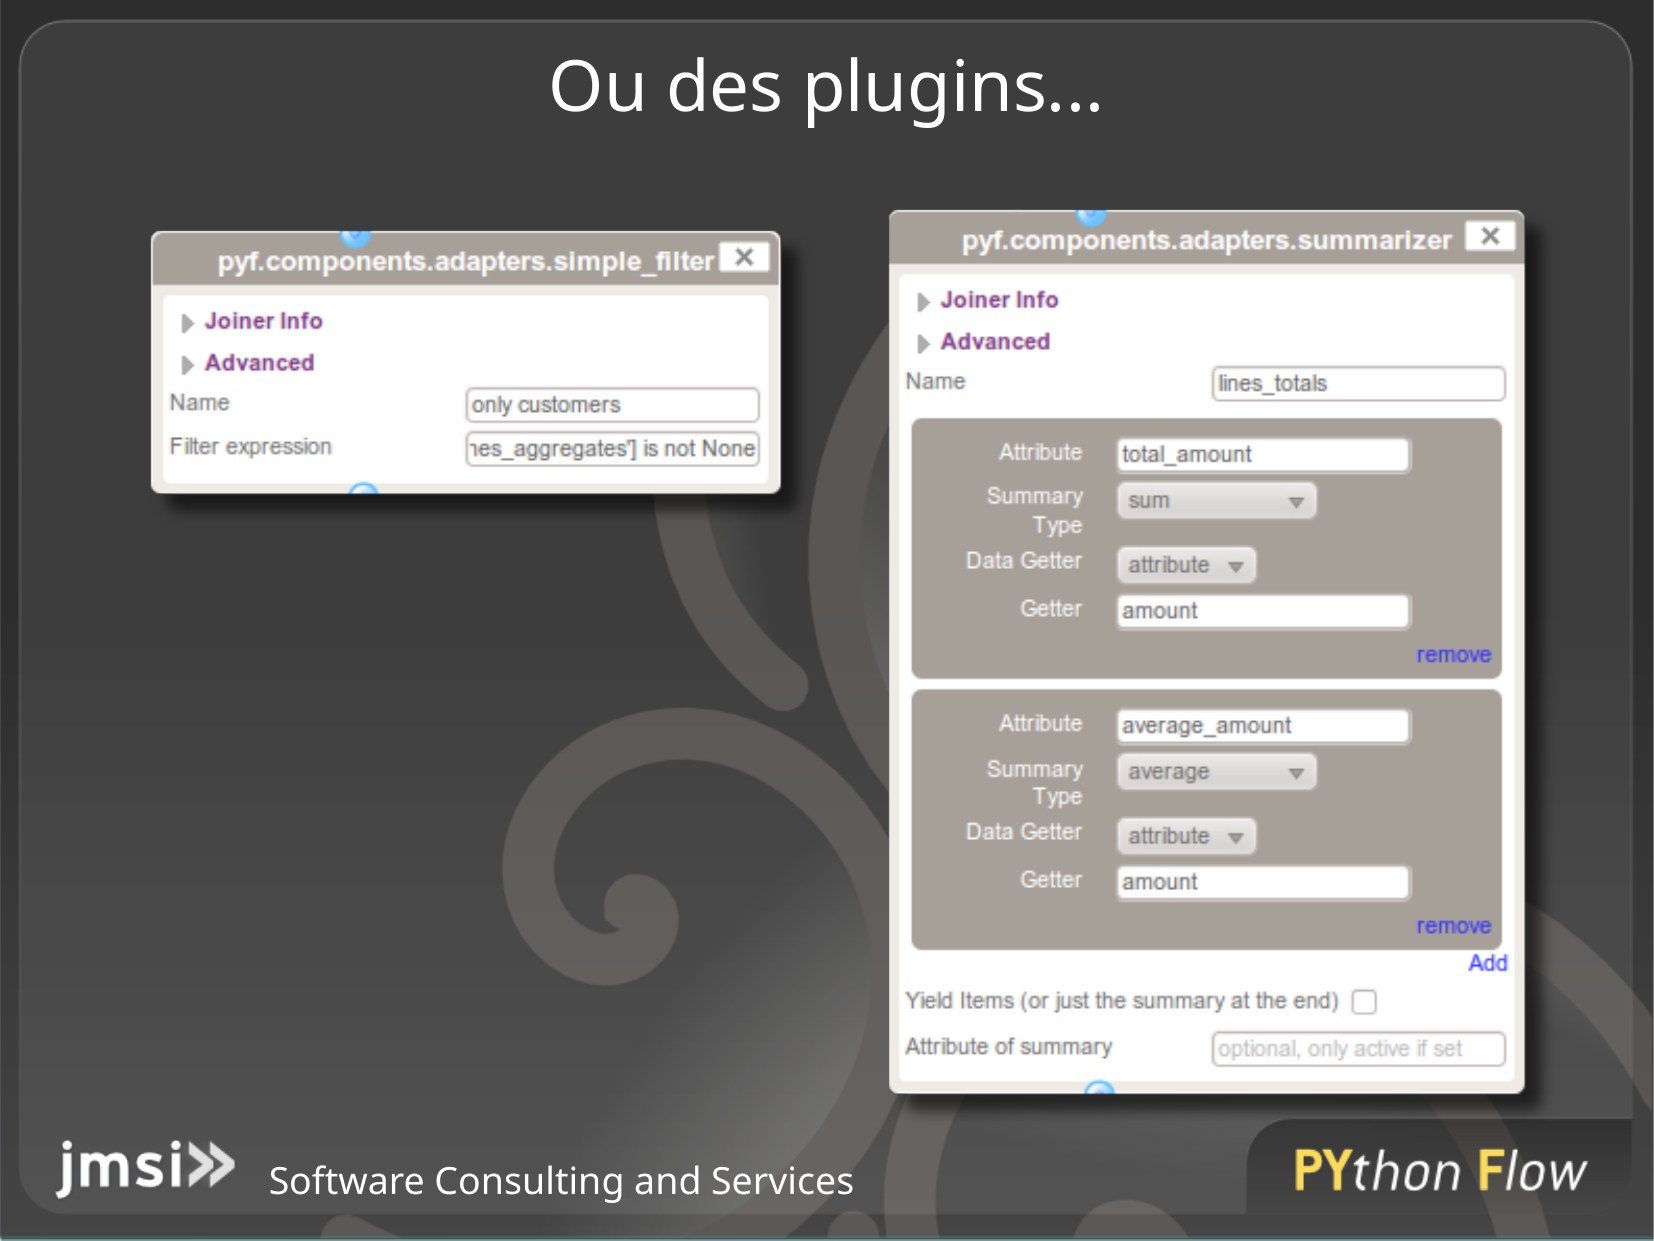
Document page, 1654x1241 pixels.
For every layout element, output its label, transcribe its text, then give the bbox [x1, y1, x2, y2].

title Ou des plugins... [82, 44, 1571, 124]
picture [0, 0, 1654, 1241]
